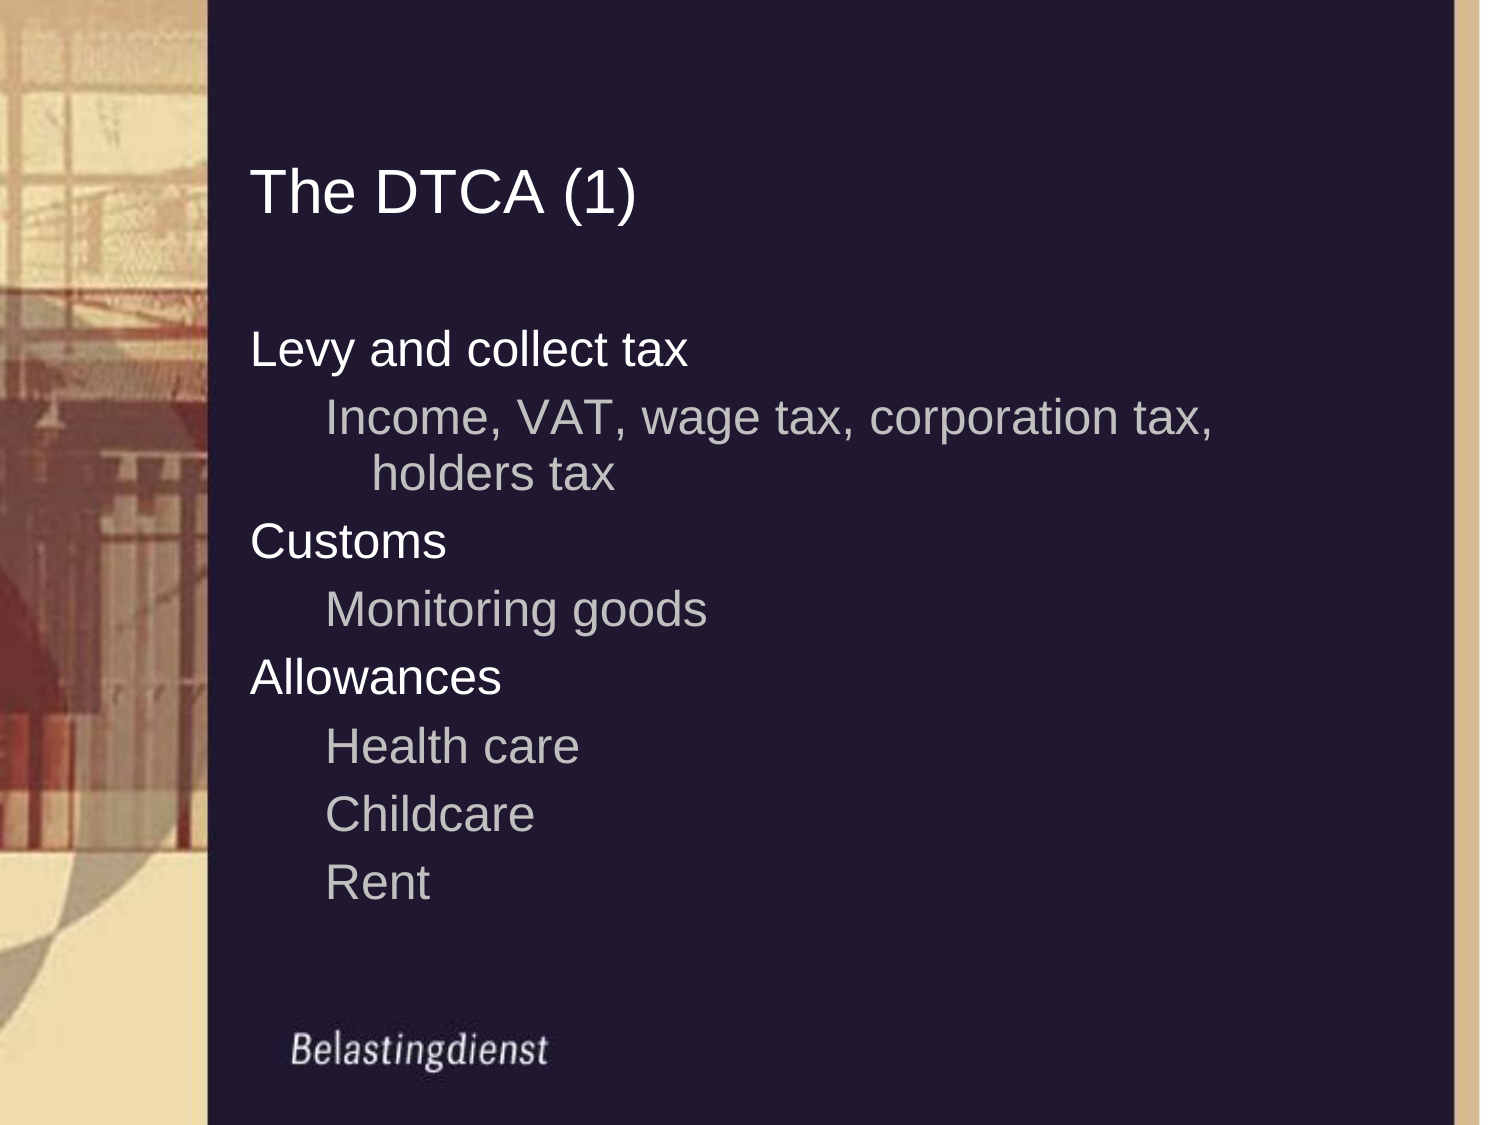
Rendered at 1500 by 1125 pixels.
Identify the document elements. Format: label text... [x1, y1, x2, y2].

title The DTCA (1) [249, 99, 1388, 288]
picture [0, 0, 1500, 1125]
list Levy and collect tax Income, VAT, wage tax, corporation tax, holders tax Customs Monitoring goods Allowances Health care Childcare Rent [249, 324, 1388, 1001]
